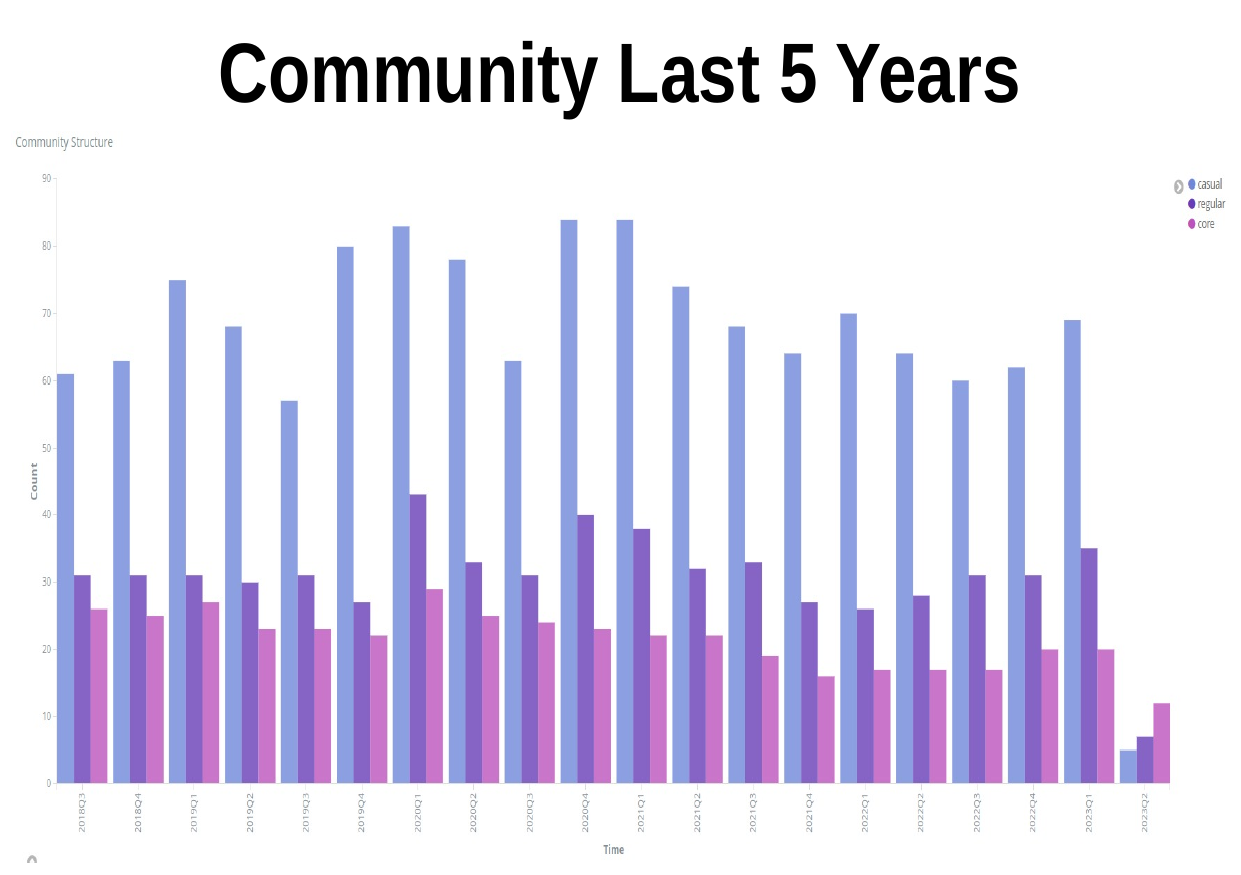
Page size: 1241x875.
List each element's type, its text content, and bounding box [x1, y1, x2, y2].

picture [11, 131, 1229, 863]
title Community Last 5 Years [11, 12, 1229, 131]
